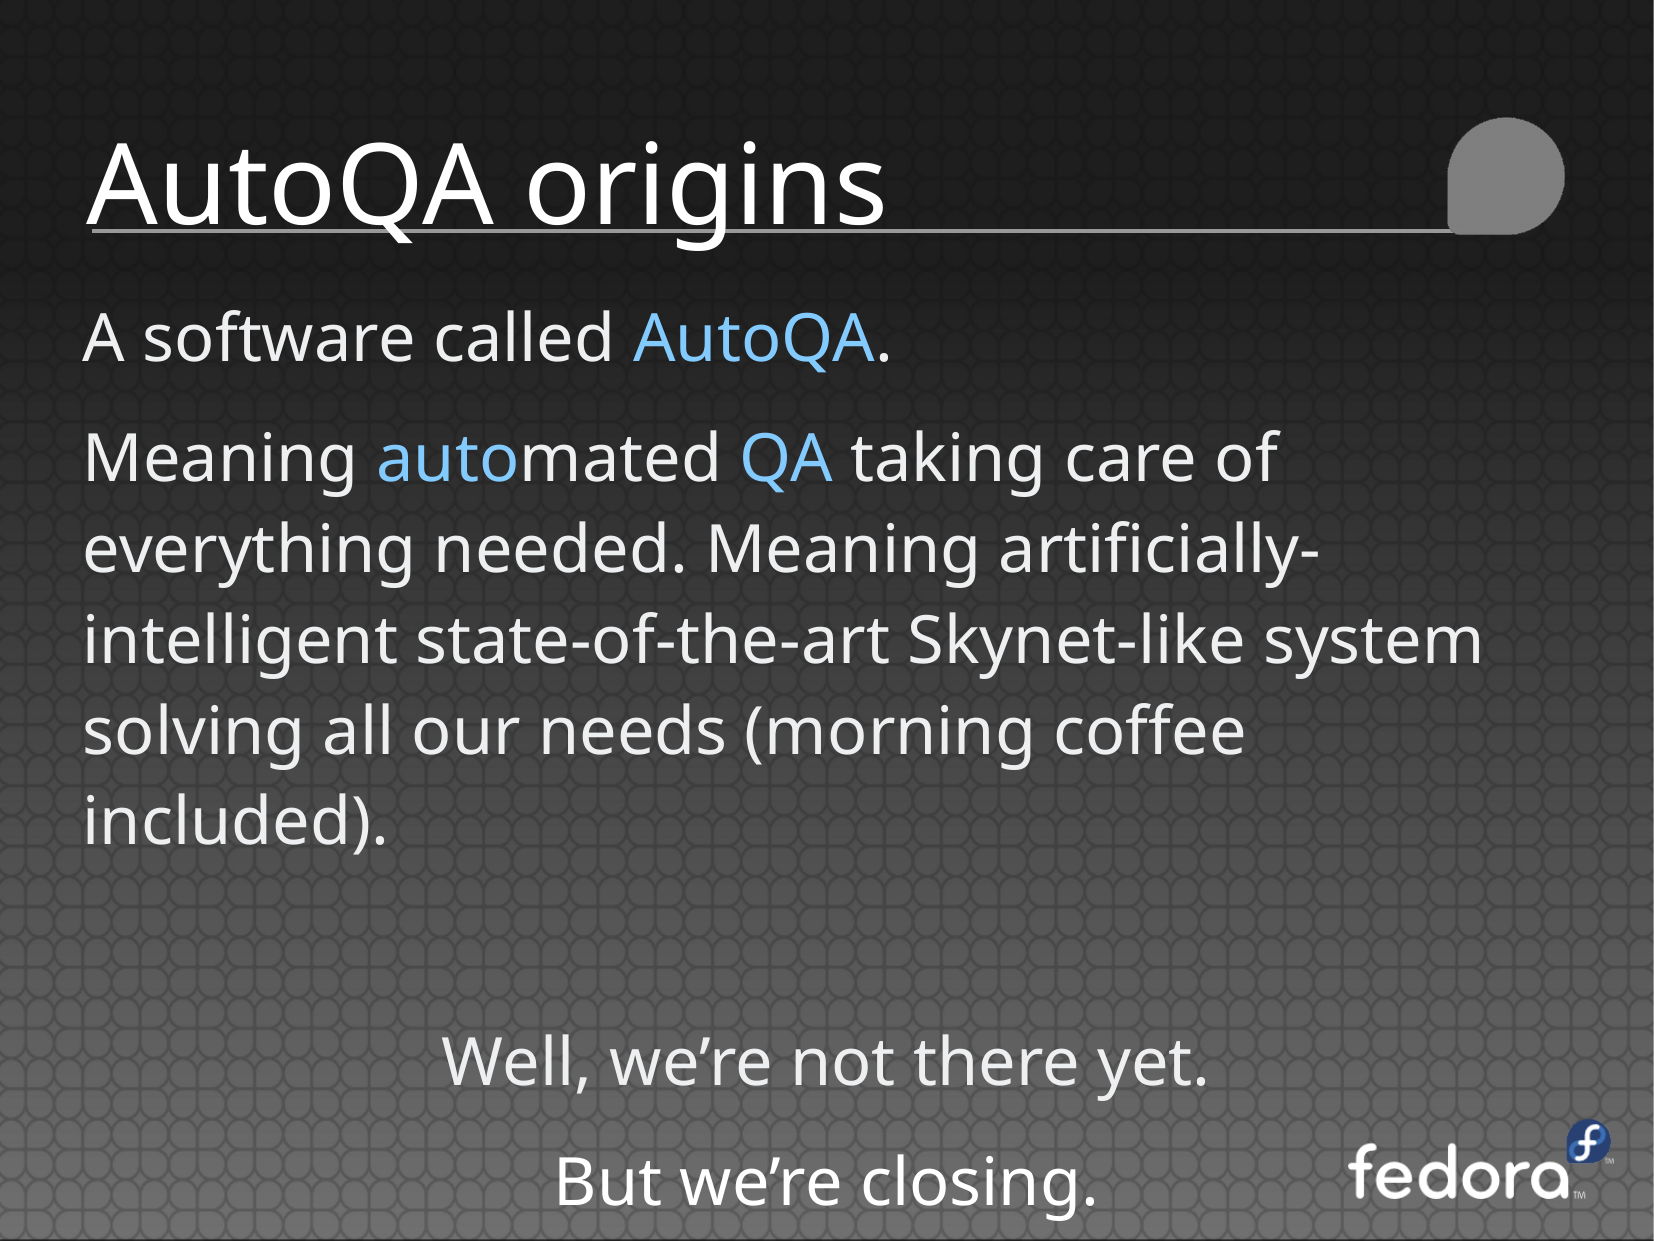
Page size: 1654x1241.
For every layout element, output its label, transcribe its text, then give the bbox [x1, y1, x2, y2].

picture [0, 0, 1654, 1241]
list A software called AutoQA. Meaning automated QA taking care of everything needed. Meaning artificially-intelligent state-of-the-art Skynet-like system solving all our needs (morning coffee included). Well, we’re not there yet. But we’re closing. [82, 290, 1571, 1031]
title AutoQA origins [86, 112, 1576, 249]
